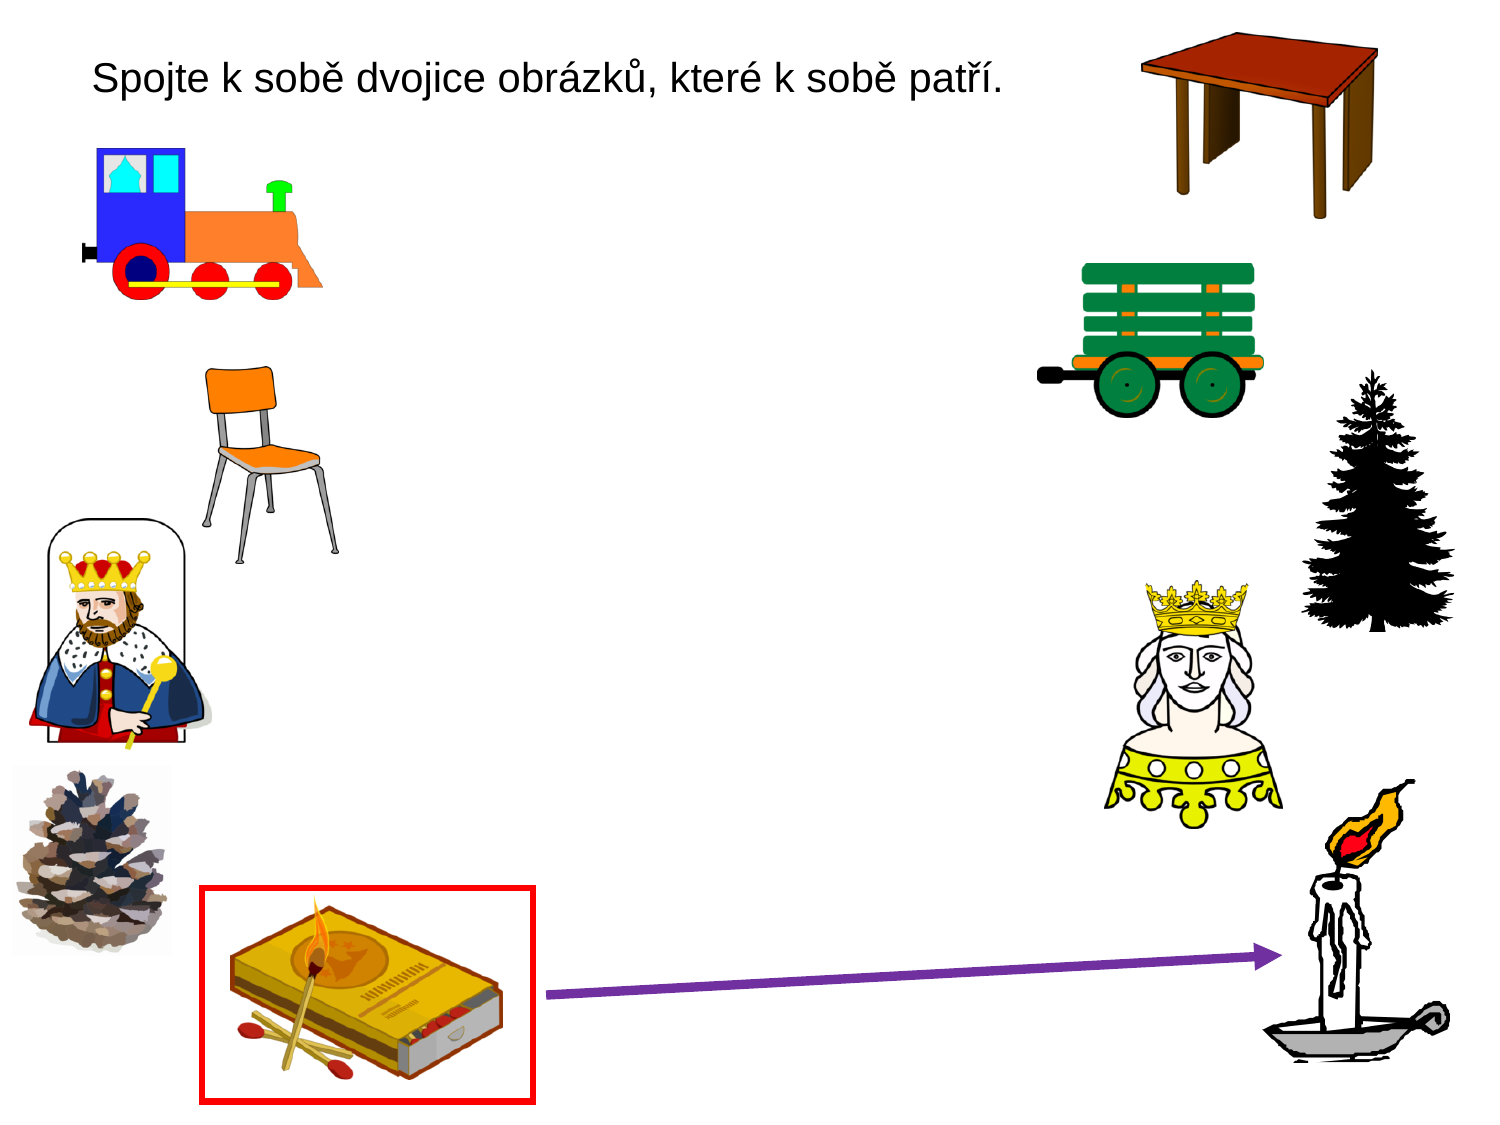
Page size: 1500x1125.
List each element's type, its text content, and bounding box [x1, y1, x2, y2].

picture [12, 766, 172, 956]
picture [29, 366, 339, 751]
picture [1104, 580, 1450, 1063]
picture [1301, 369, 1455, 632]
text_box [202, 888, 533, 1102]
picture [1037, 263, 1264, 418]
text_box Spojte k sobě dvojice obrázků, které k sobě patří. [76, 42, 1020, 109]
picture [1141, 32, 1378, 219]
picture [230, 894, 503, 1080]
picture [82, 148, 323, 300]
